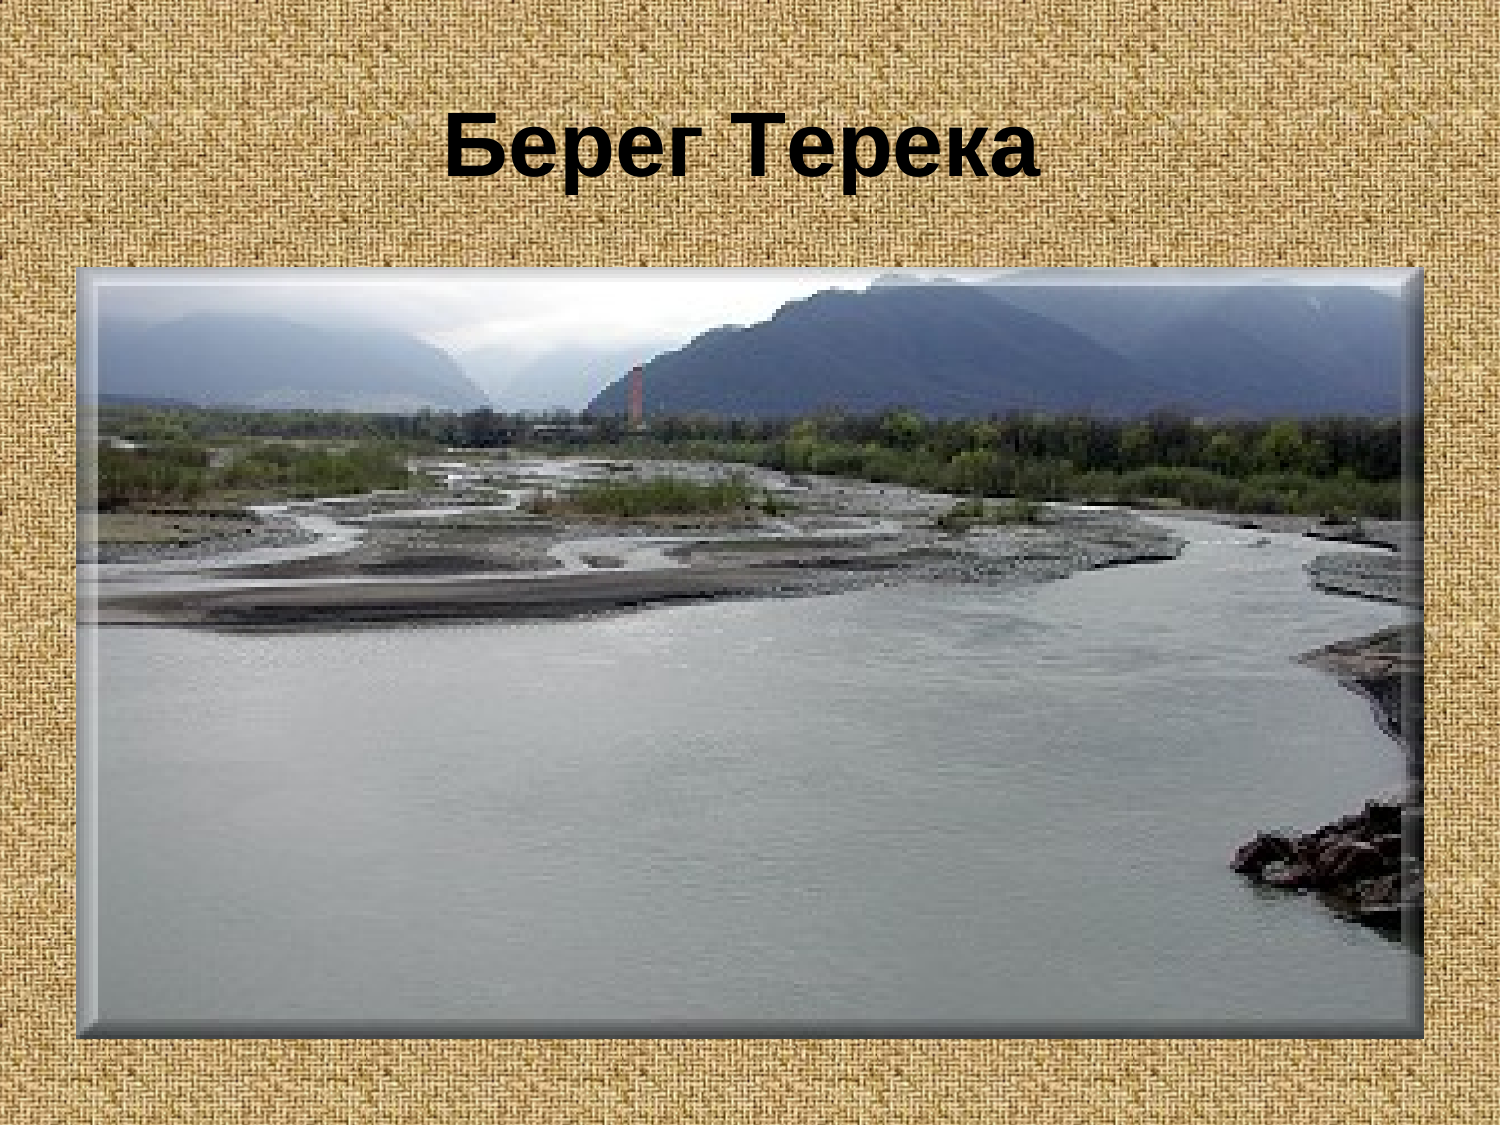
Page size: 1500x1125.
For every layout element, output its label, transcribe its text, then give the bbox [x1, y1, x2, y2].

picture [0, 0, 1500, 1125]
title Берег Терека [67, 0, 1418, 207]
